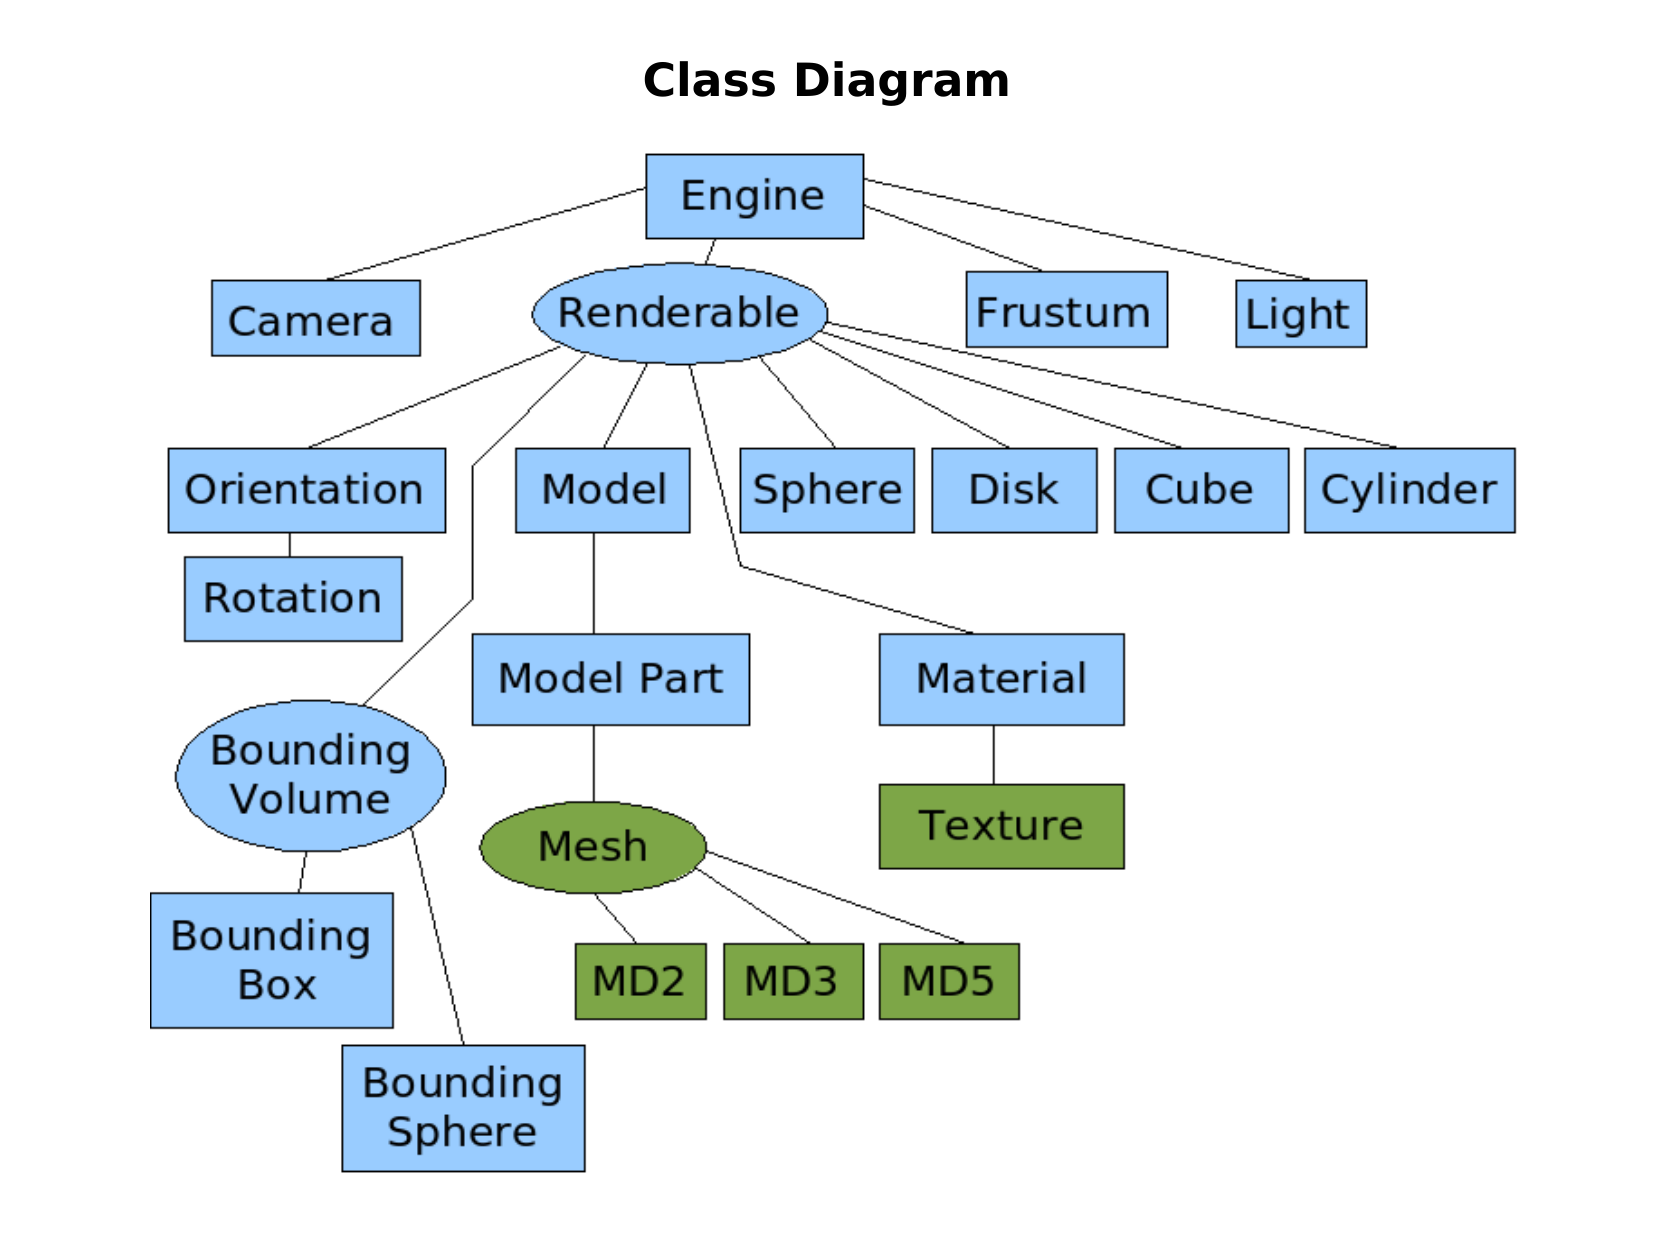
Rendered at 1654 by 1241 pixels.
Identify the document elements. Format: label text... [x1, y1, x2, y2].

title Class Diagram [82, 49, 1571, 113]
picture [150, 112, 1538, 1241]
